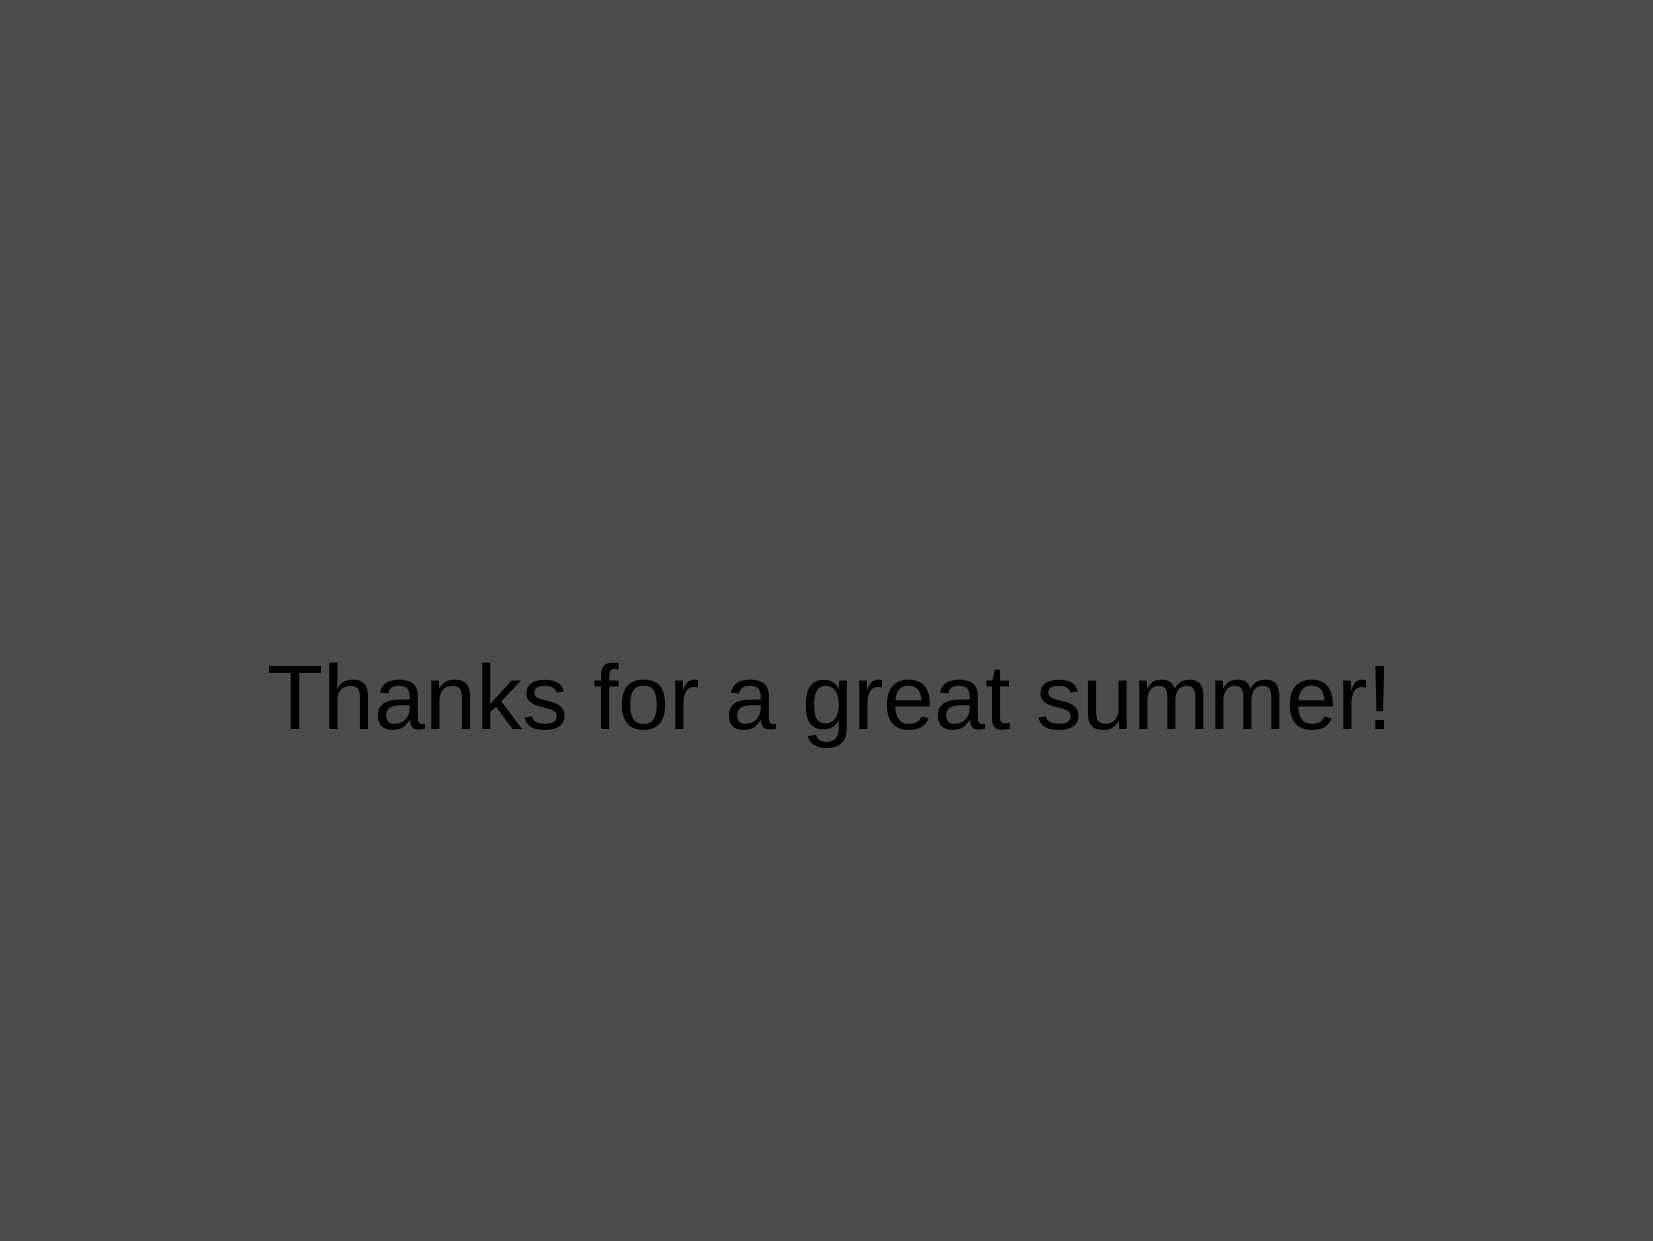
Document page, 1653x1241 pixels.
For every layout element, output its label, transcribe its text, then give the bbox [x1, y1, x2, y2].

title Thanks for a great summer! [87, 594, 1575, 788]
